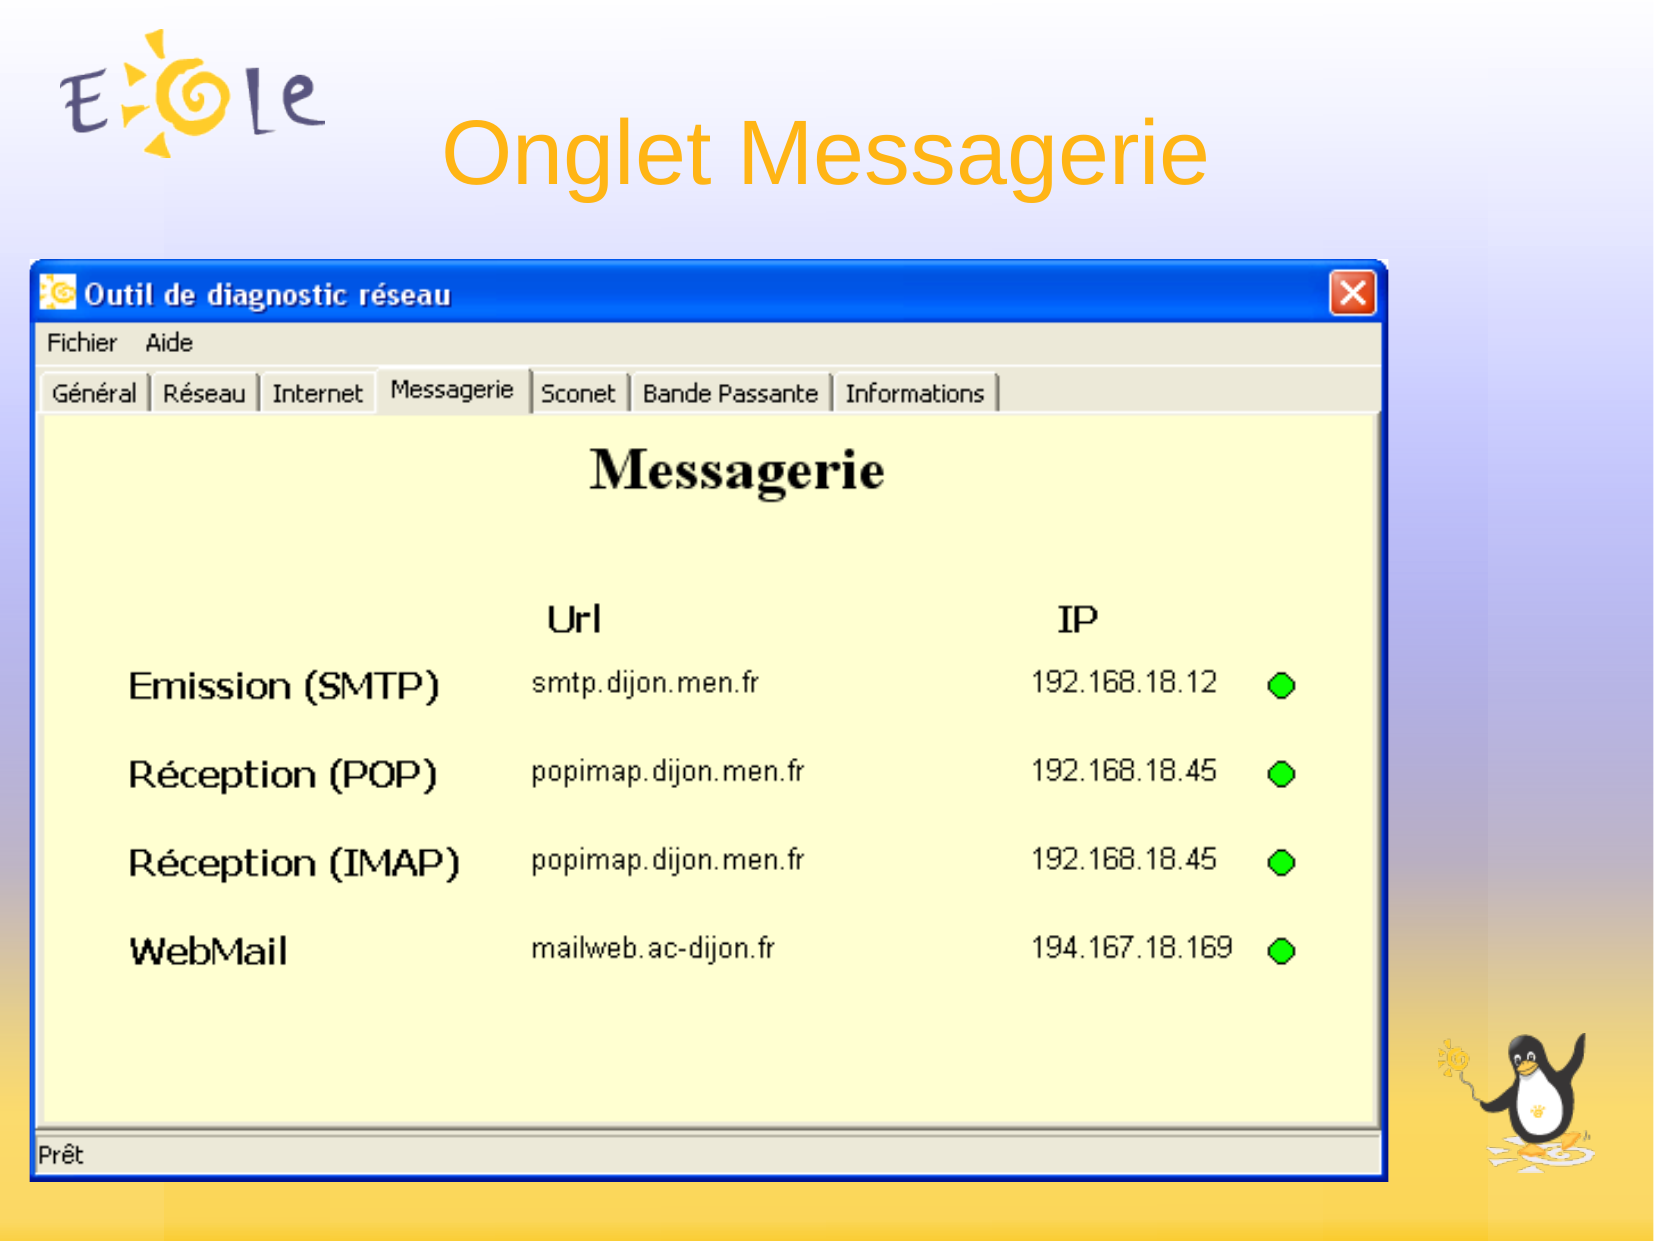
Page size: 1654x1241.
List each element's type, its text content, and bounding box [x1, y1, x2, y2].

picture [0, 0, 1654, 1241]
title Onglet Messagerie [82, 49, 1571, 257]
